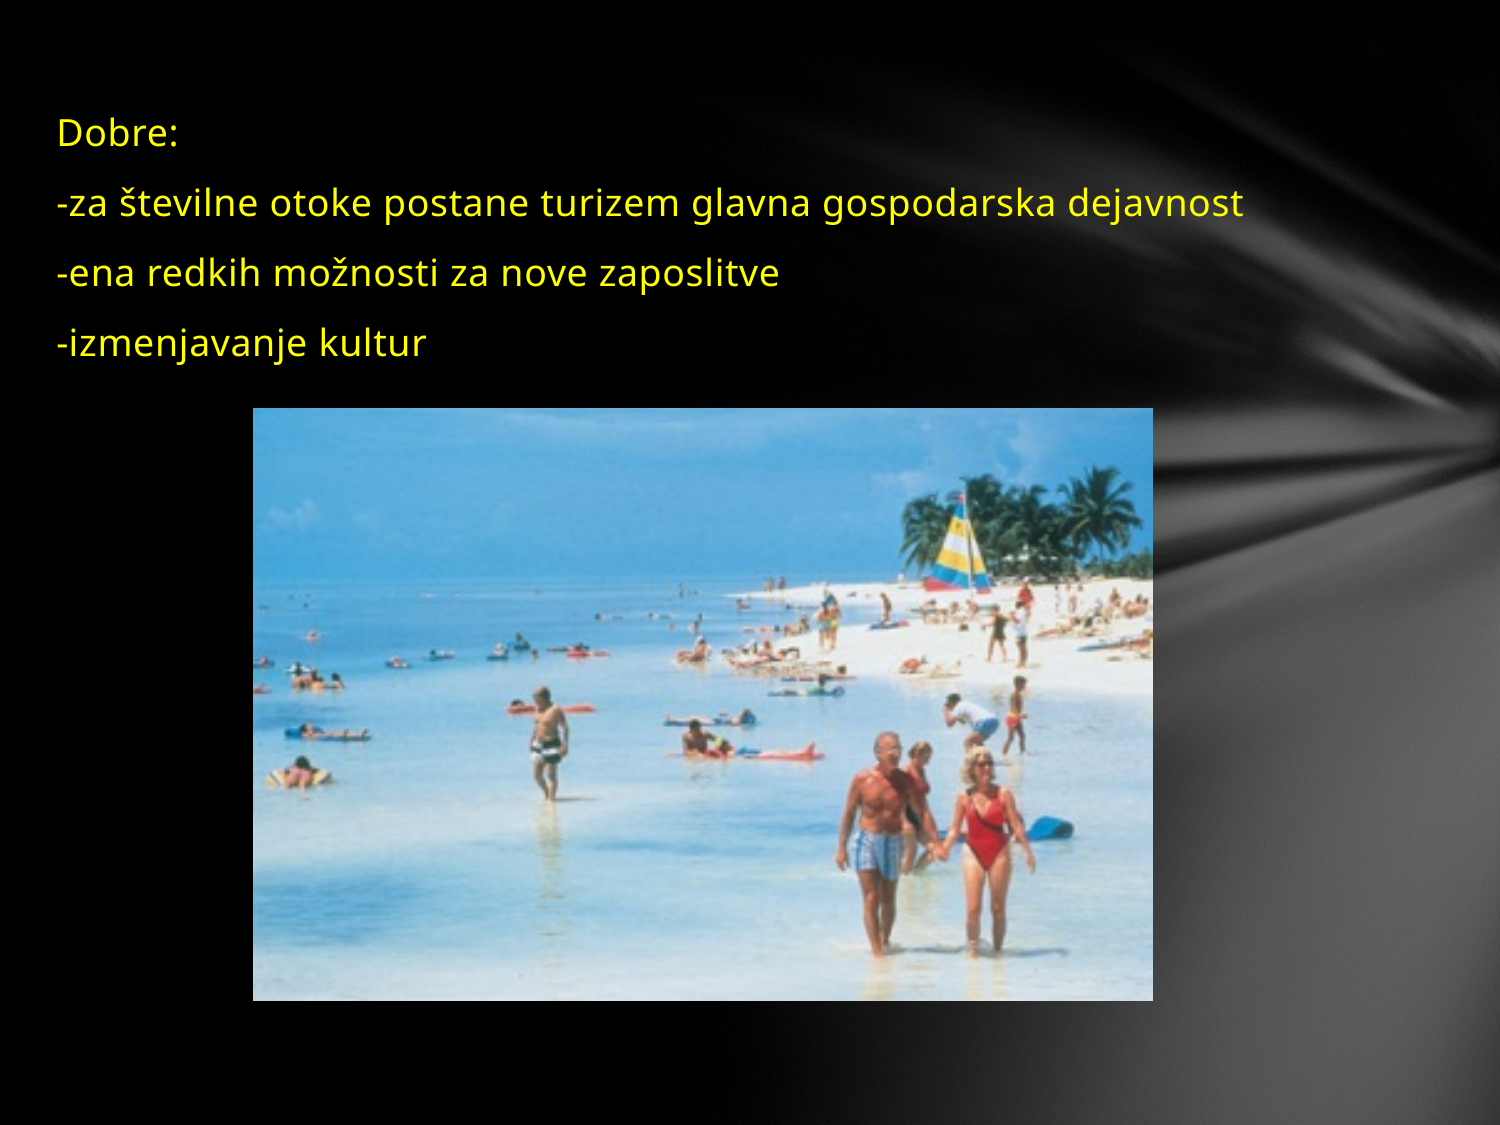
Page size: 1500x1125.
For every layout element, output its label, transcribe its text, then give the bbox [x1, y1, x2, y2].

picture [0, 0, 1500, 1125]
list Dobre: -za številne otoke postane turizem glavna gospodarska dejavnost -ena redkih možnosti za nove zaposlitve -izmenjavanje kultur [41, 101, 1318, 1016]
